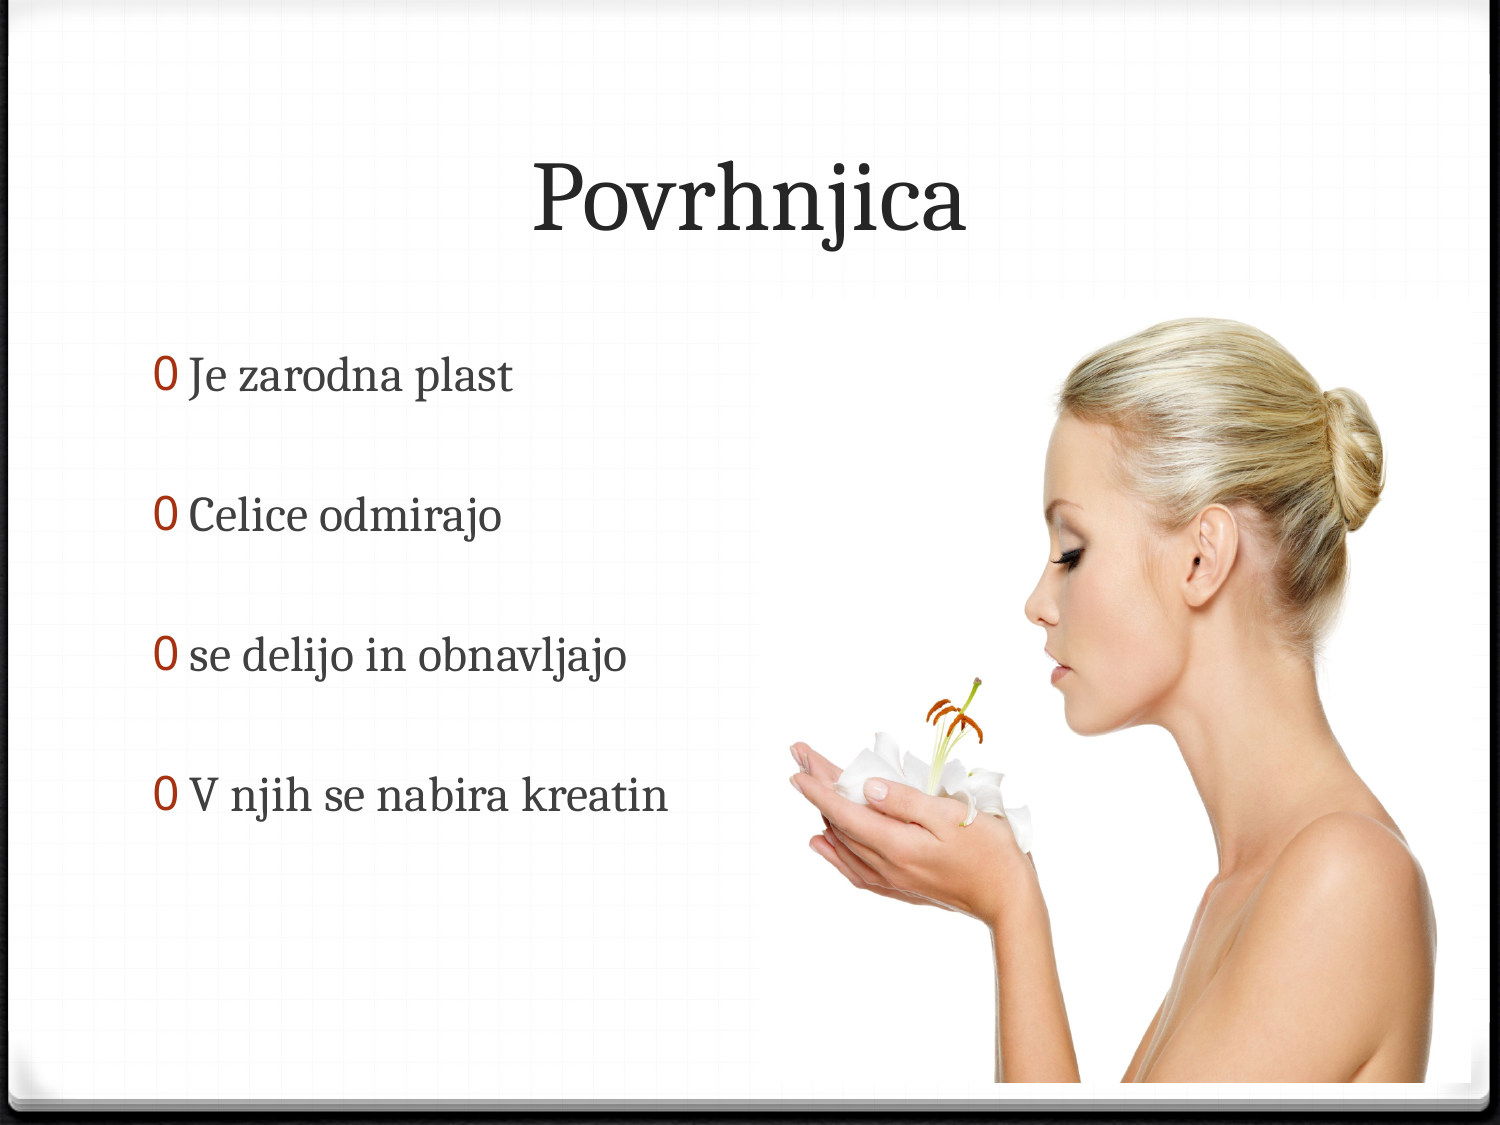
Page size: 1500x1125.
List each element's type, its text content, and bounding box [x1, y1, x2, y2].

picture [0, 0, 1500, 1125]
title Povrhnjica [90, 71, 1410, 309]
list Je zarodna plast Celice odmirajo se delijo in obnavljajo V njih se nabira kreatin [137, 334, 761, 983]
